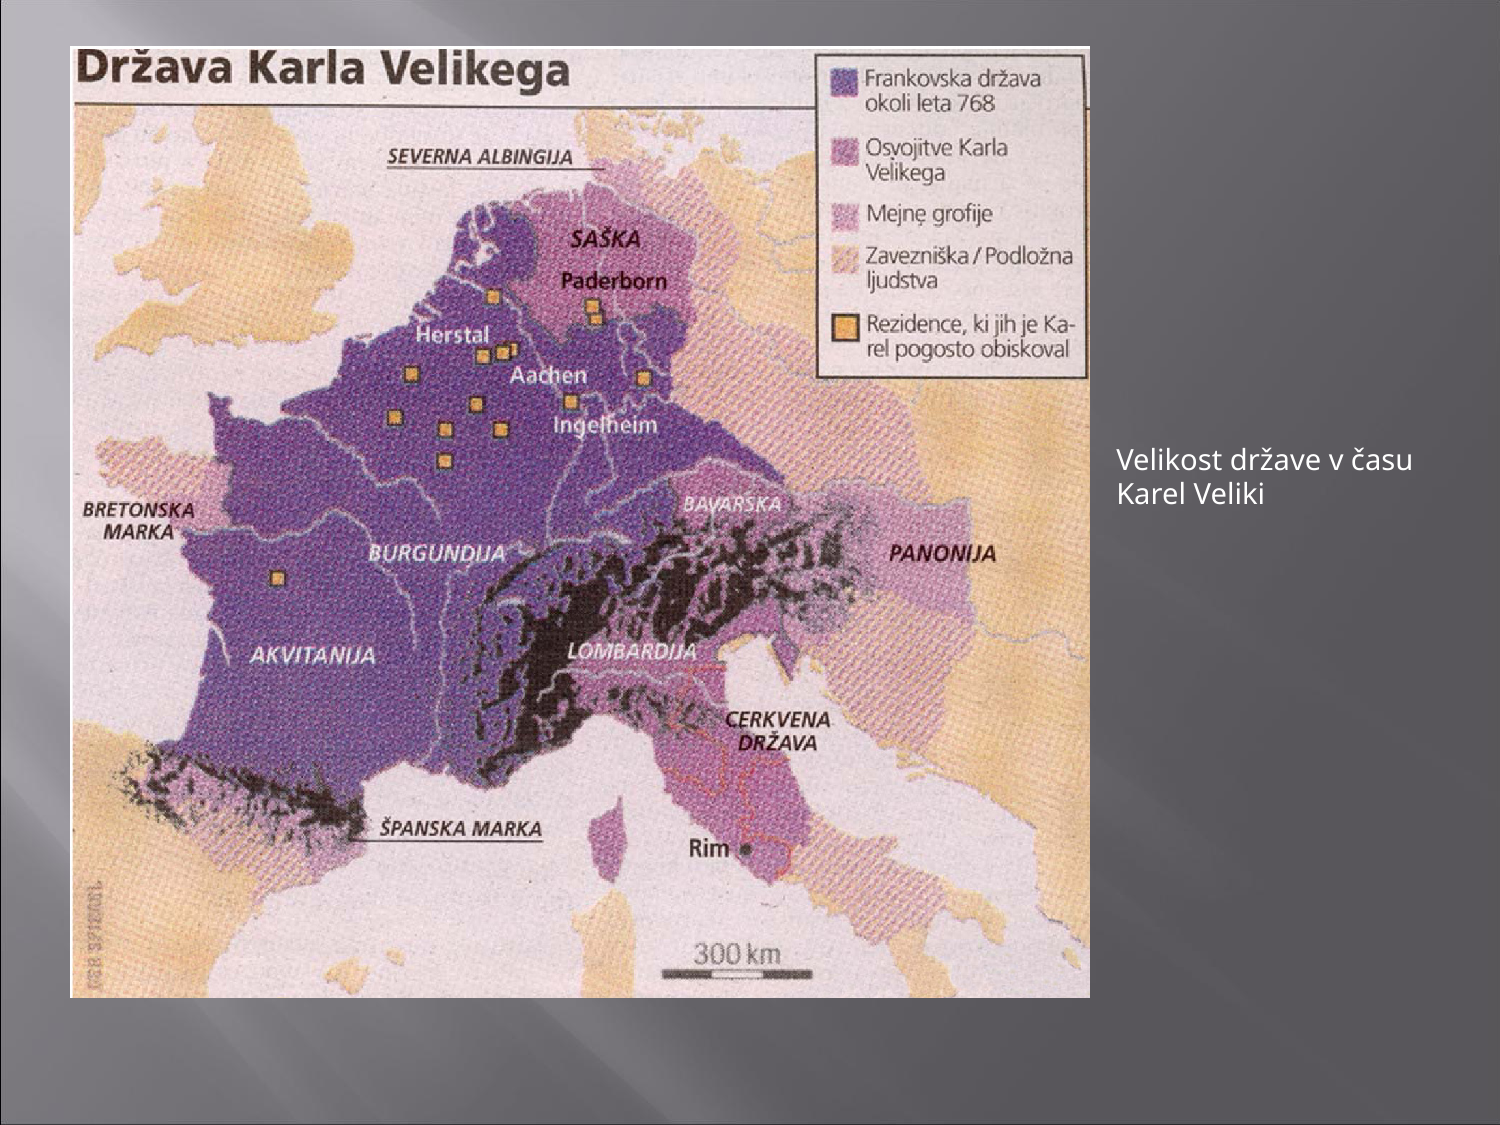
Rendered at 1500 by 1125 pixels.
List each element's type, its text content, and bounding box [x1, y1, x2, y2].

text_box Velikost države v času Karel Veliki [1101, 433, 1454, 519]
picture [0, 0, 1500, 1125]
